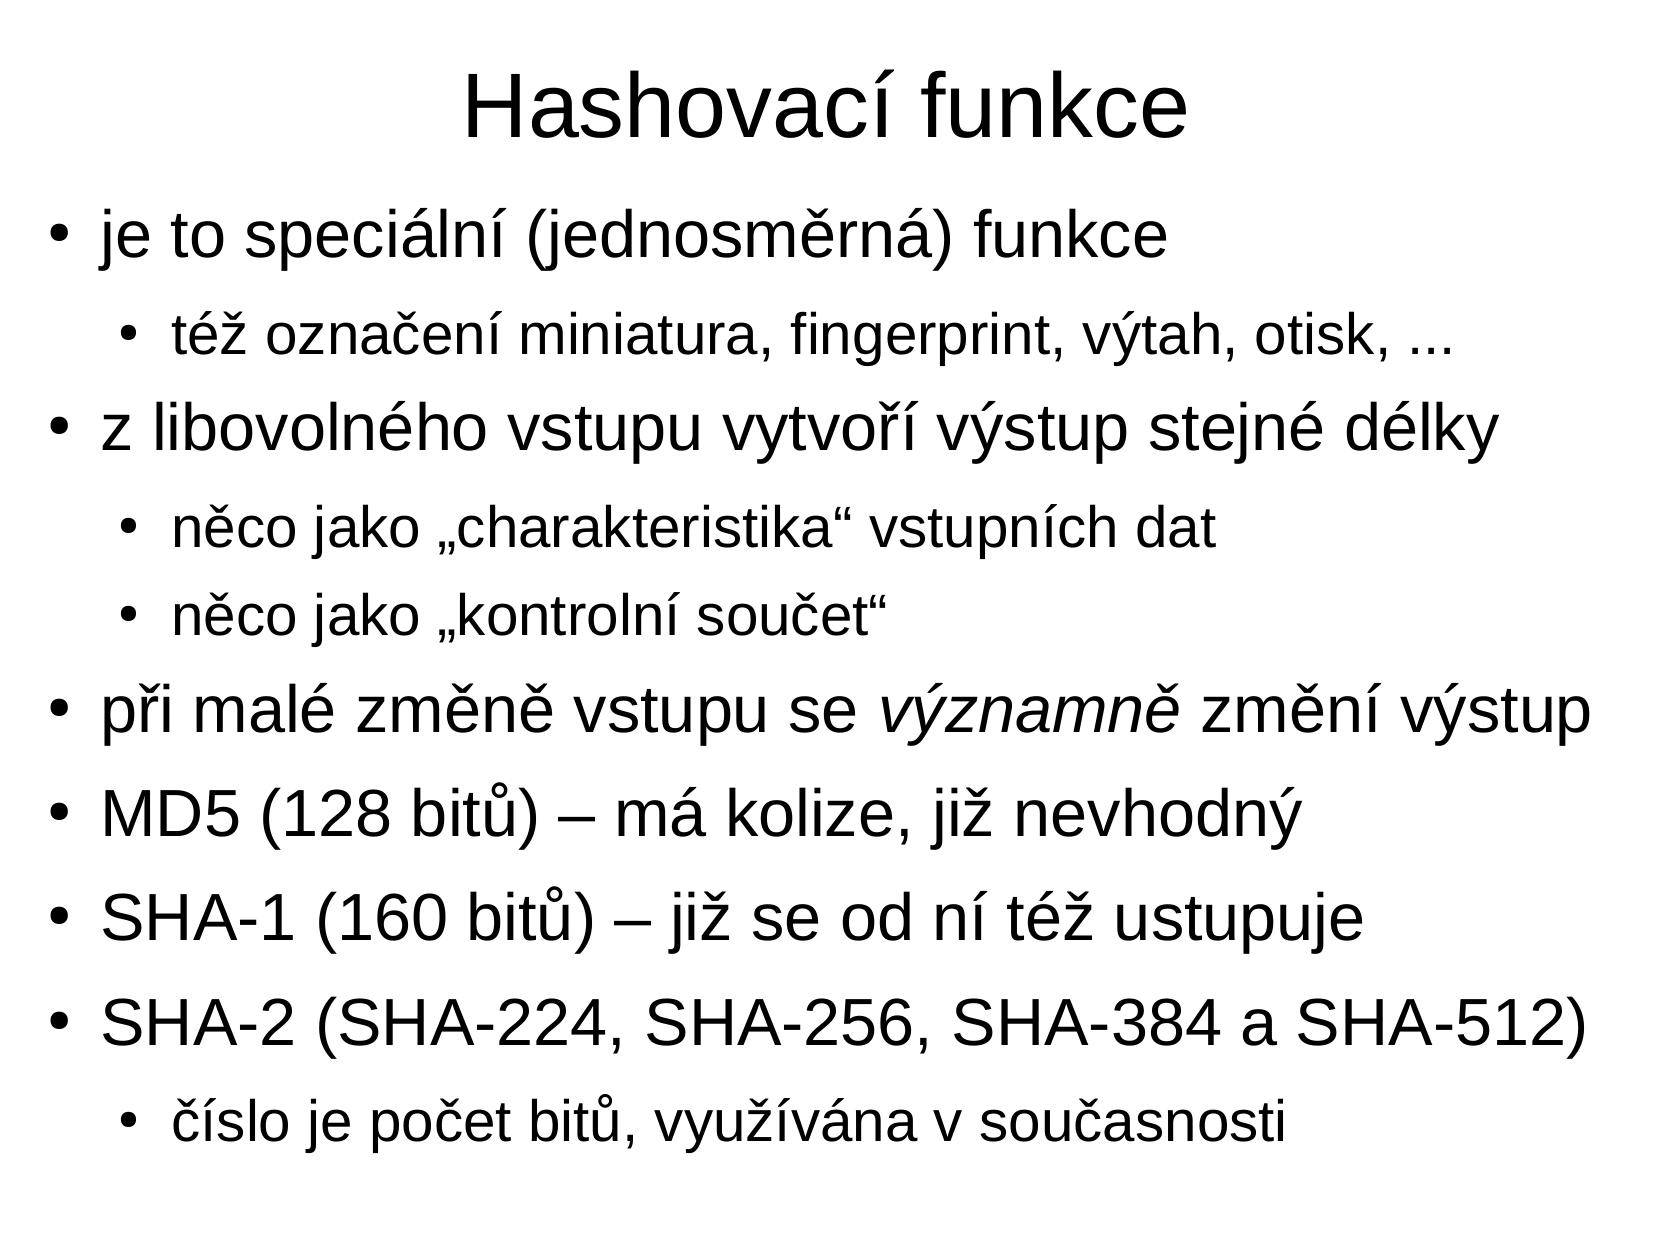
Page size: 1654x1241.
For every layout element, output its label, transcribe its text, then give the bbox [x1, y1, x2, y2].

list je to speciální (jednosměrná) funkce též označení miniatura, fingerprint, výtah, otisk, ... z libovolného vstupu vytvoří výstup stejné délky něco jako „charakteristika“ vstupních dat něco jako „kontrolní součet“ při malé změně vstupu se významně změní výstup MD5 (128 bitů) – má kolize, již nevhodný SHA-1 (160 bitů) – již se od ní též ustupuje SHA-2 (SHA-224, SHA-256, SHA-384 a SHA-512) číslo je počet bitů, využívána v současnosti [29, 197, 1654, 1155]
title Hashovací funkce [82, 9, 1571, 197]
